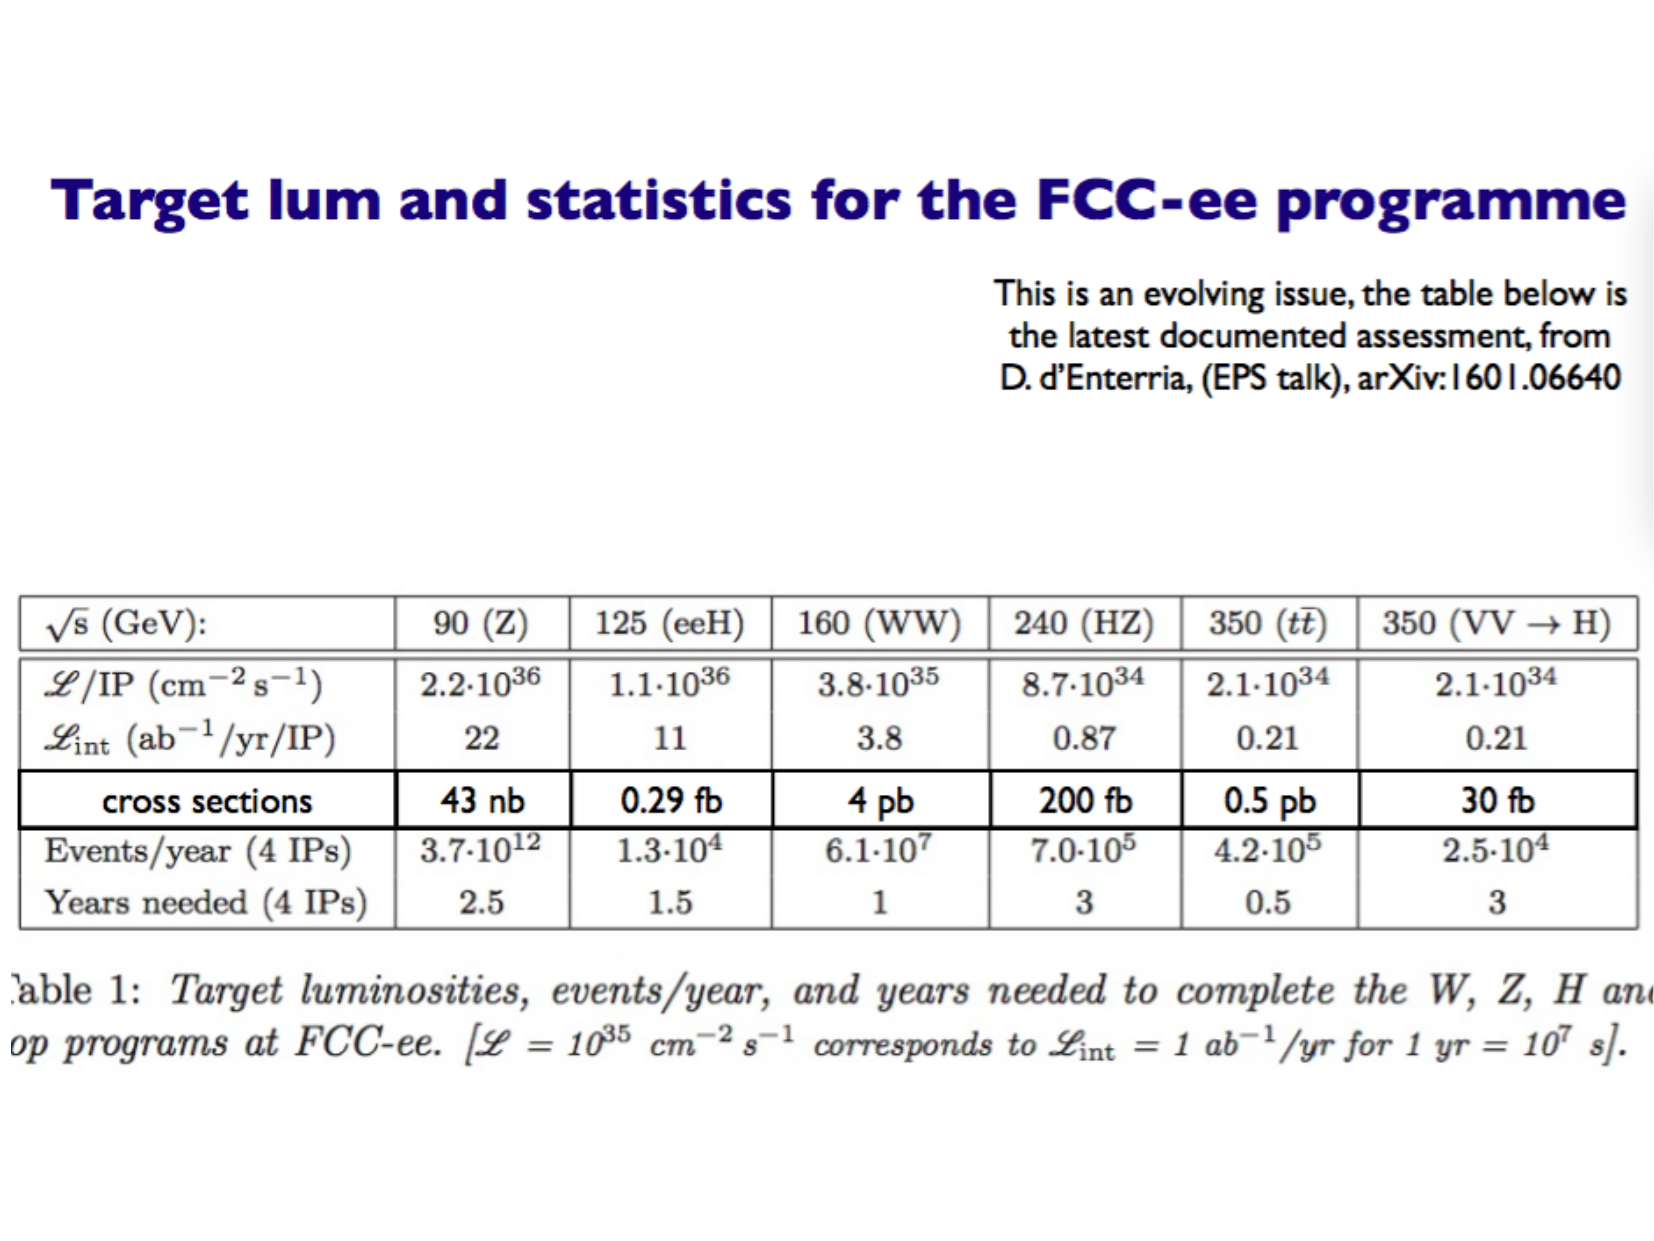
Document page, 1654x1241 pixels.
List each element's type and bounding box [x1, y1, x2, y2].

picture [11, 153, 1654, 1096]
